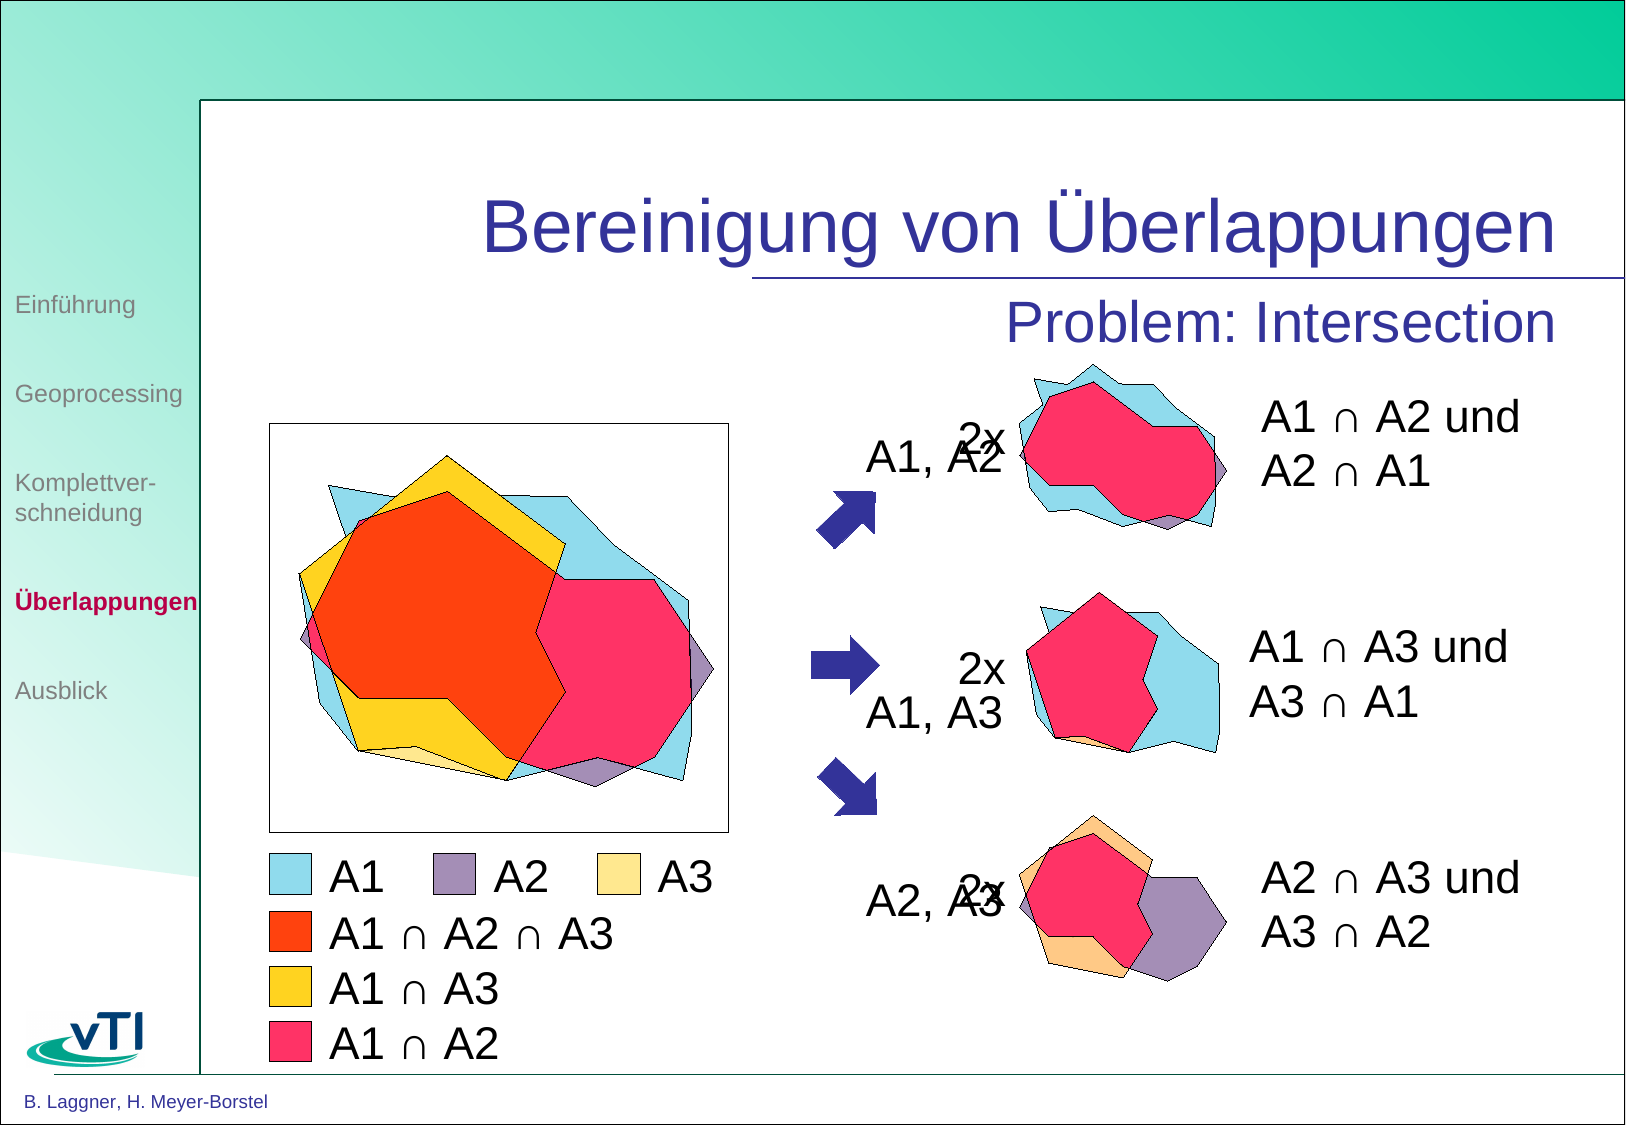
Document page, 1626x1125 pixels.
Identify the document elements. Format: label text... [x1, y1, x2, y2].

text_box [816, 491, 876, 549]
text_box A1 ∩ A2 und [1246, 379, 1536, 450]
text_box [269, 853, 312, 895]
text_box [811, 635, 880, 695]
text_box Bereinigung von Überlappungen [465, 170, 1573, 276]
text_box A1, A2 [851, 419, 1019, 490]
text_box [298, 455, 714, 787]
text_box A1 ∩ A2 [314, 1022, 515, 1077]
text_box A3 ∩ A2 [1246, 894, 1447, 965]
text_box A1, A3 [851, 675, 1019, 746]
text_box [1026, 592, 1220, 753]
picture [26, 1011, 145, 1068]
text_box Einführung Geoprocessing Komplettver-schneidung Überlappungen Ausblick [0, 281, 224, 747]
text_box A1 ∩ A3 und [1234, 609, 1524, 680]
text_box A3 [642, 839, 729, 909]
text_box [269, 966, 312, 1007]
text_box Problem: Intersection [990, 276, 1573, 362]
text_box 2x [942, 401, 1021, 471]
text_box 2x [942, 853, 1021, 924]
text_box [817, 757, 877, 816]
text_box A3 ∩ A1 [1234, 664, 1435, 735]
text_box [269, 1021, 312, 1062]
text_box A1 ∩ A3 [314, 951, 515, 1022]
text_box A2 ∩ A3 und [1246, 840, 1536, 911]
text_box [1021, 815, 1227, 982]
text_box A2 ∩ A1 [1246, 433, 1447, 504]
text_box A2 [478, 839, 565, 896]
text_box [433, 853, 476, 895]
text_box A2, A3 [851, 863, 1019, 934]
text_box [269, 911, 312, 952]
text_box [597, 853, 641, 895]
text_box [1021, 364, 1227, 530]
text_box A1 [314, 839, 401, 896]
text_box A1 ∩ A2 ∩ A3 [314, 896, 630, 967]
text_box 2x [942, 631, 1021, 702]
